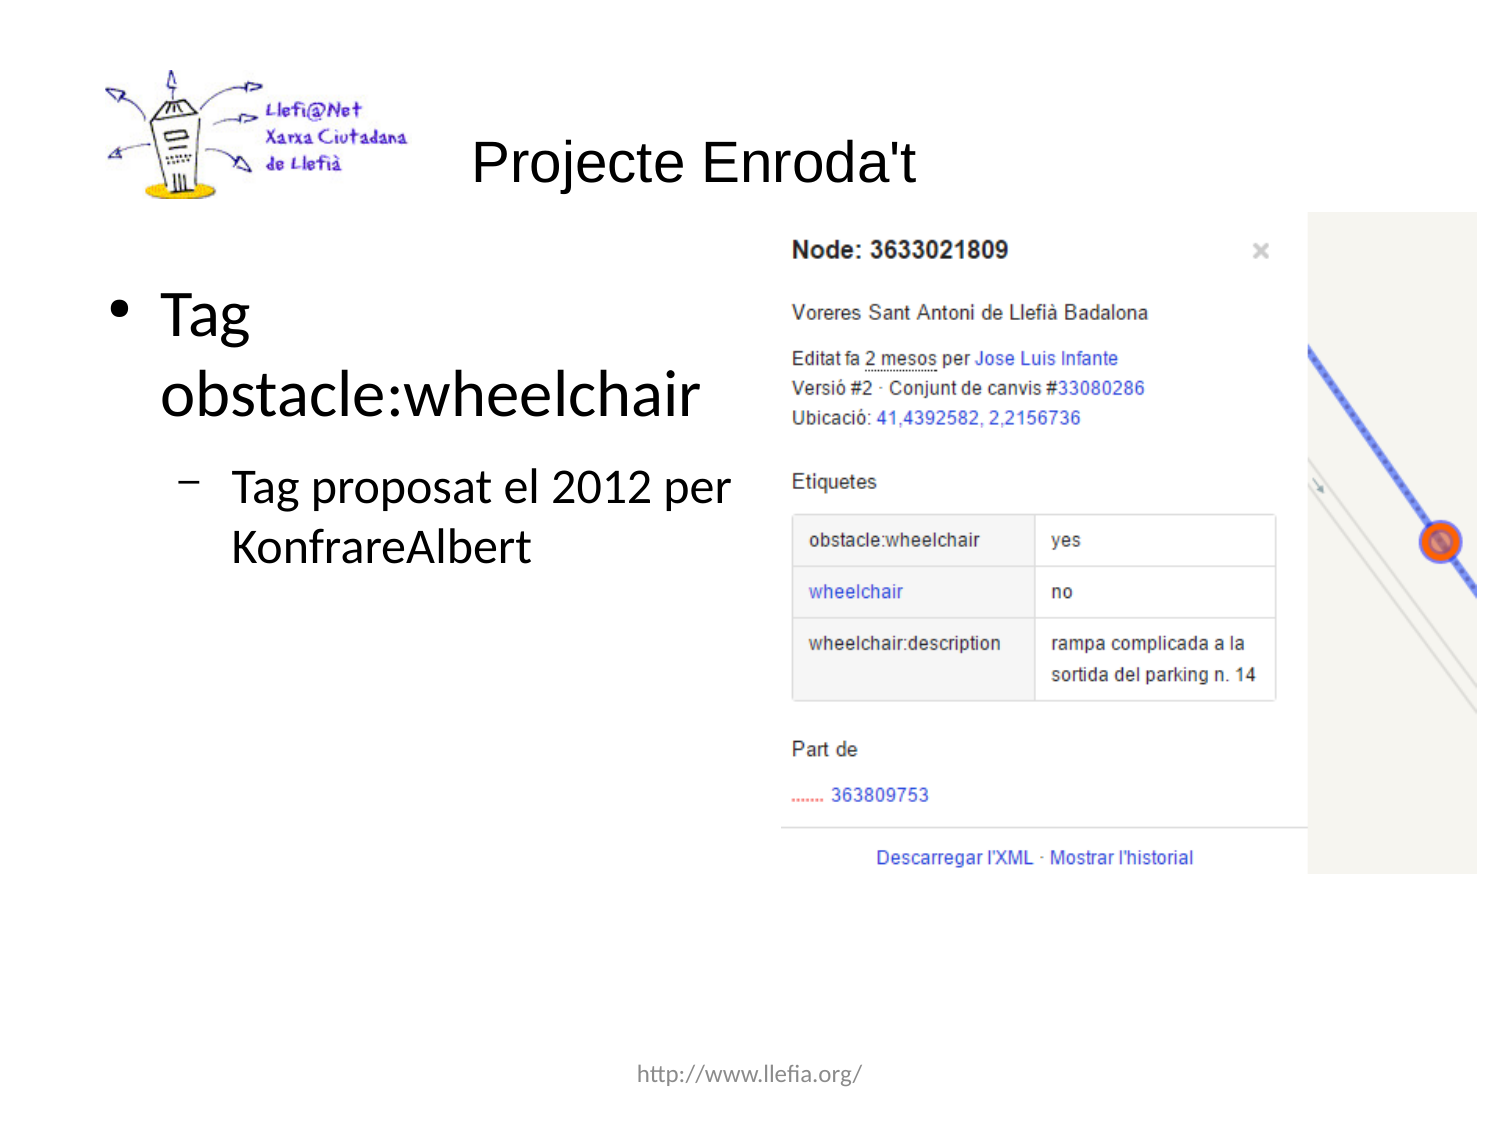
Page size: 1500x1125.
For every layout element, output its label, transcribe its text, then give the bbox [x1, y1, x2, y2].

picture [781, 212, 1477, 874]
text_box http://www.llefia.org/ [512, 1042, 988, 1103]
picture [105, 70, 412, 199]
text_box Projecte Enroda't [456, 117, 1418, 202]
list Tag obstacle:wheelchair Tag proposat el 2012 per KonfrareAlbert [75, 262, 815, 1005]
